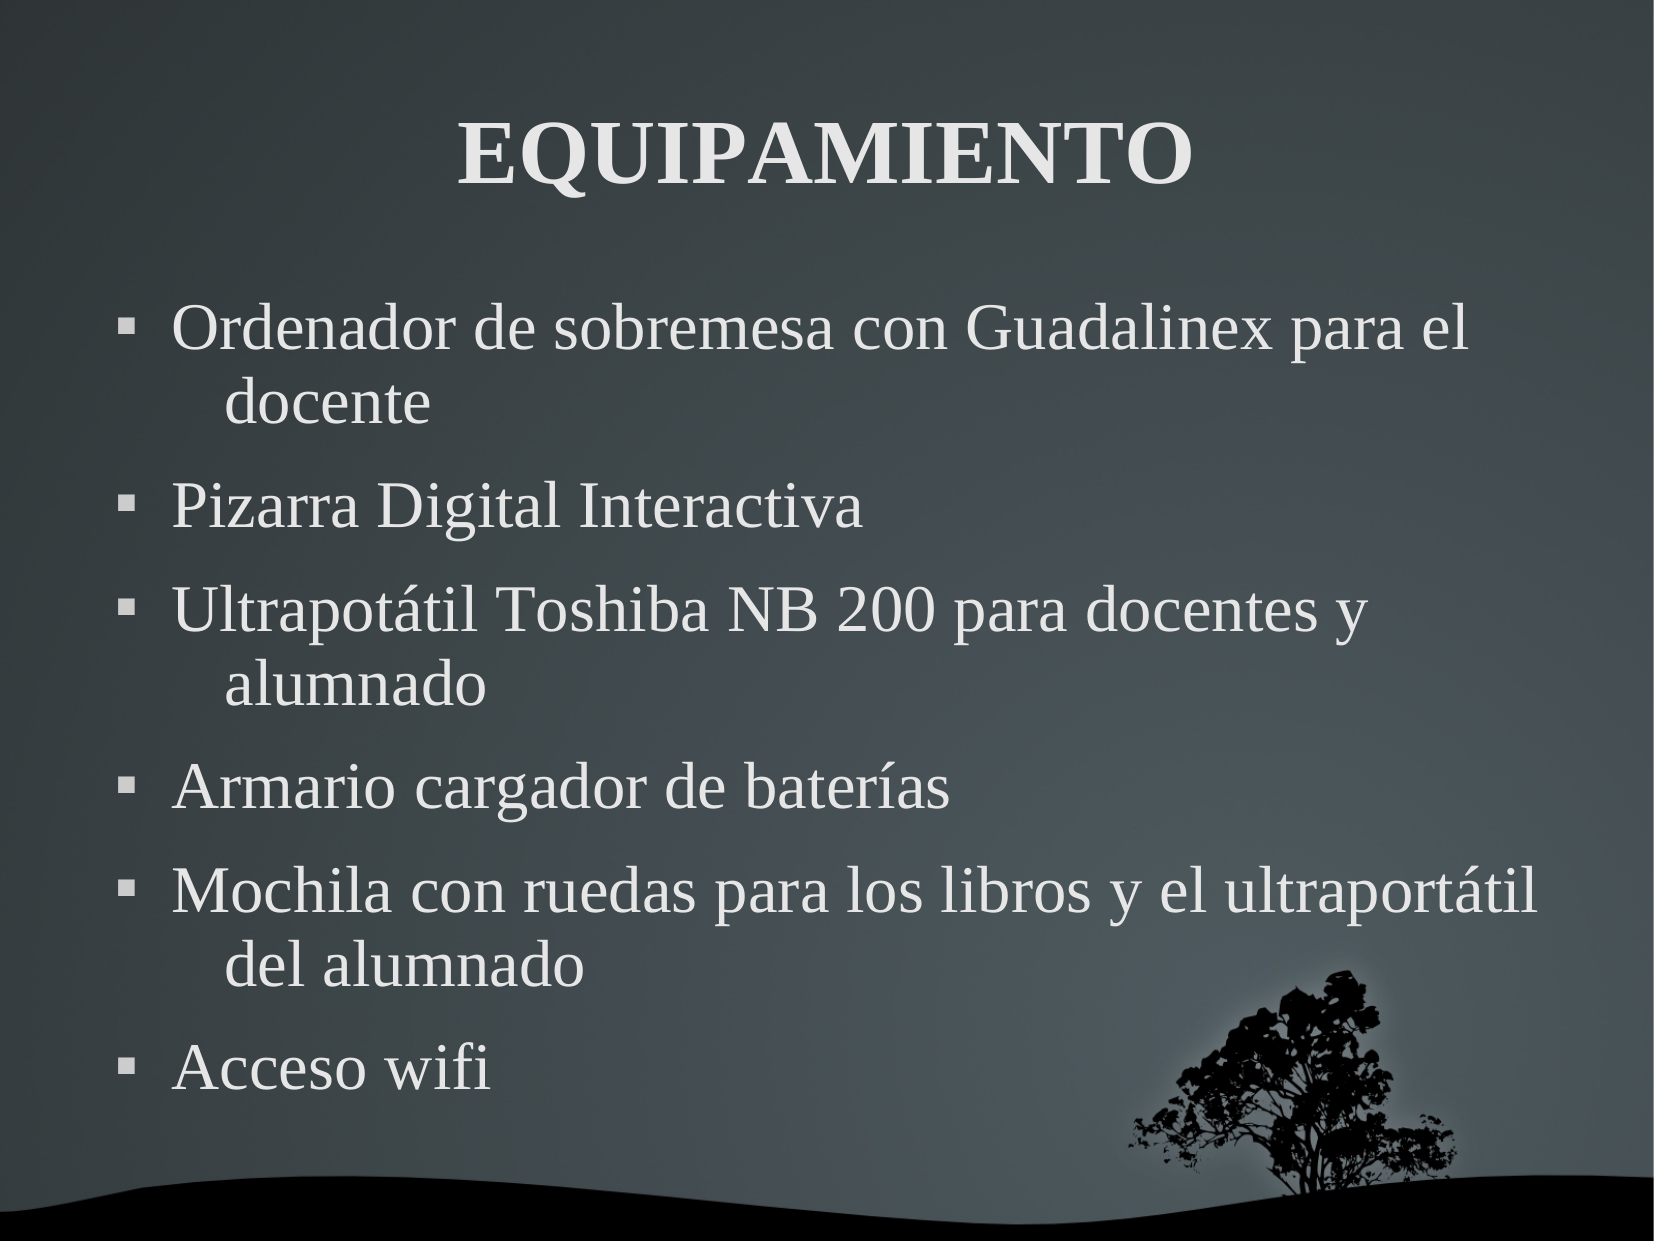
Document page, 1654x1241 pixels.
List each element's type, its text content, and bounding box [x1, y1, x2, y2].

title EQUIPAMIENTO [82, 49, 1571, 257]
list Ordenador de sobremesa con Guadalinex para el docente Pizarra Digital Interactiva Ultrapotátil Toshiba NB 200 para docentes y alumnado Armario cargador de baterías Mochila con ruedas para los libros y el ultraportátil del alumnado Acceso wifi [82, 290, 1571, 1105]
picture [0, 0, 1654, 1241]
